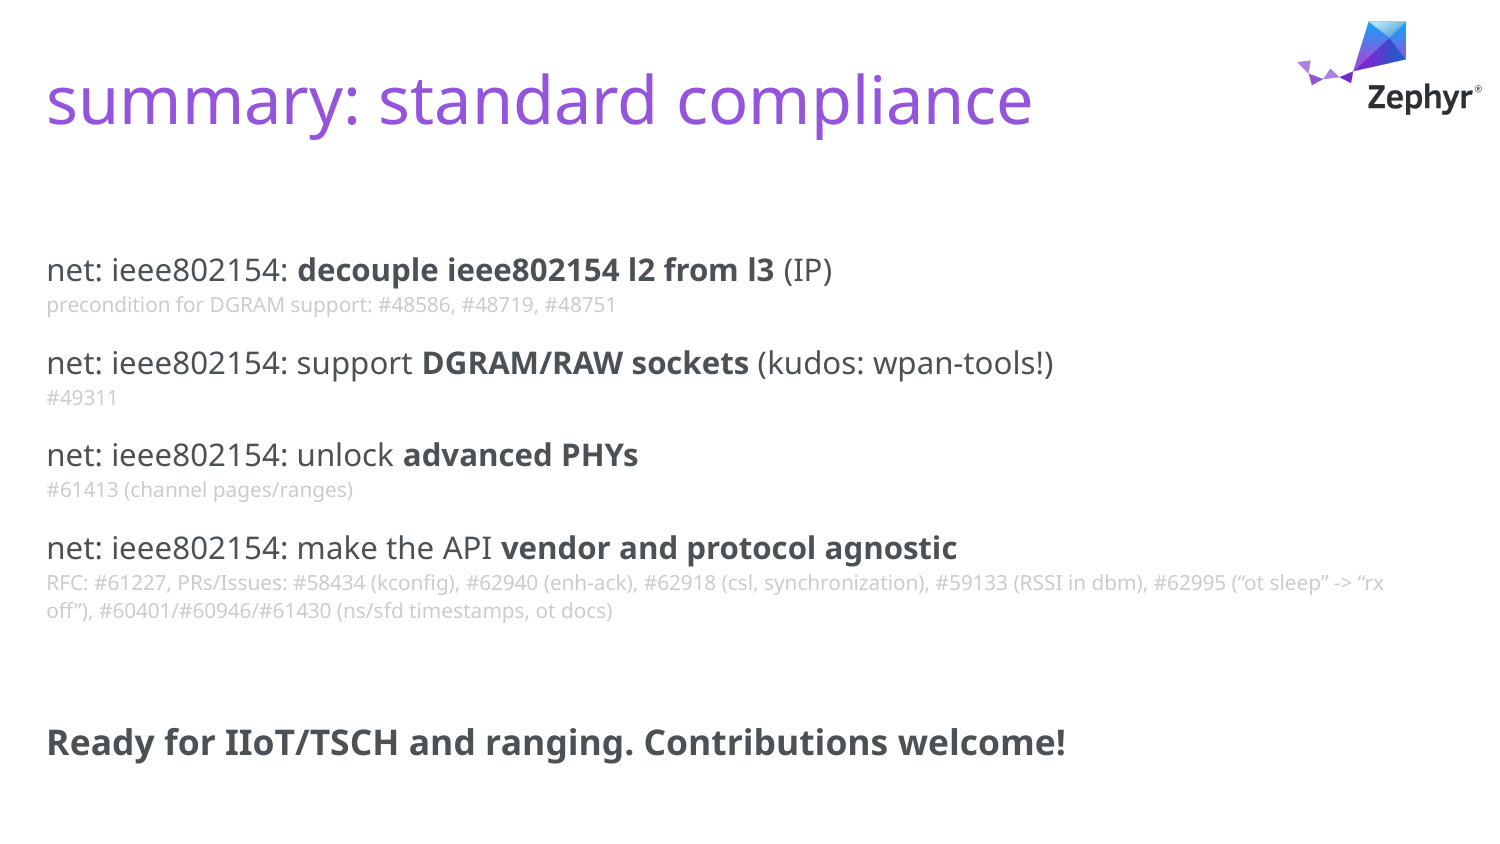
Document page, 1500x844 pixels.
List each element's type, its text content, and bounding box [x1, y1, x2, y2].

picture [1294, 15, 1485, 122]
title summary: standard compliance [31, 38, 1382, 145]
text_box Ready for IIoT/TSCH and ranging. Contributions welcome! [31, 698, 1480, 778]
list net: ieee802154: decouple ieee802154 l2 from l3 (IP) precondition for DGRAM support: #48586, #48719, #48751 net: ieee802154: support DGRAM/RAW sockets (kudos: wpan-tools!) #49311 net: ieee802154: unlock advanced PHYs #61413 (channel pages/ranges) net: ieee802154: make the API vendor and protocol agnostic RFC: #61227, PRs/Issues: #58434 (kconfig), #62940 (enh-ack), #62918 (csl, synchronization), #59133 (RSSI in dbm), #62995 (“ot sleep” -> “rx off”), #60401/#60946/#61430 (ns/sfd timestamps, ot docs) [31, 229, 1403, 658]
